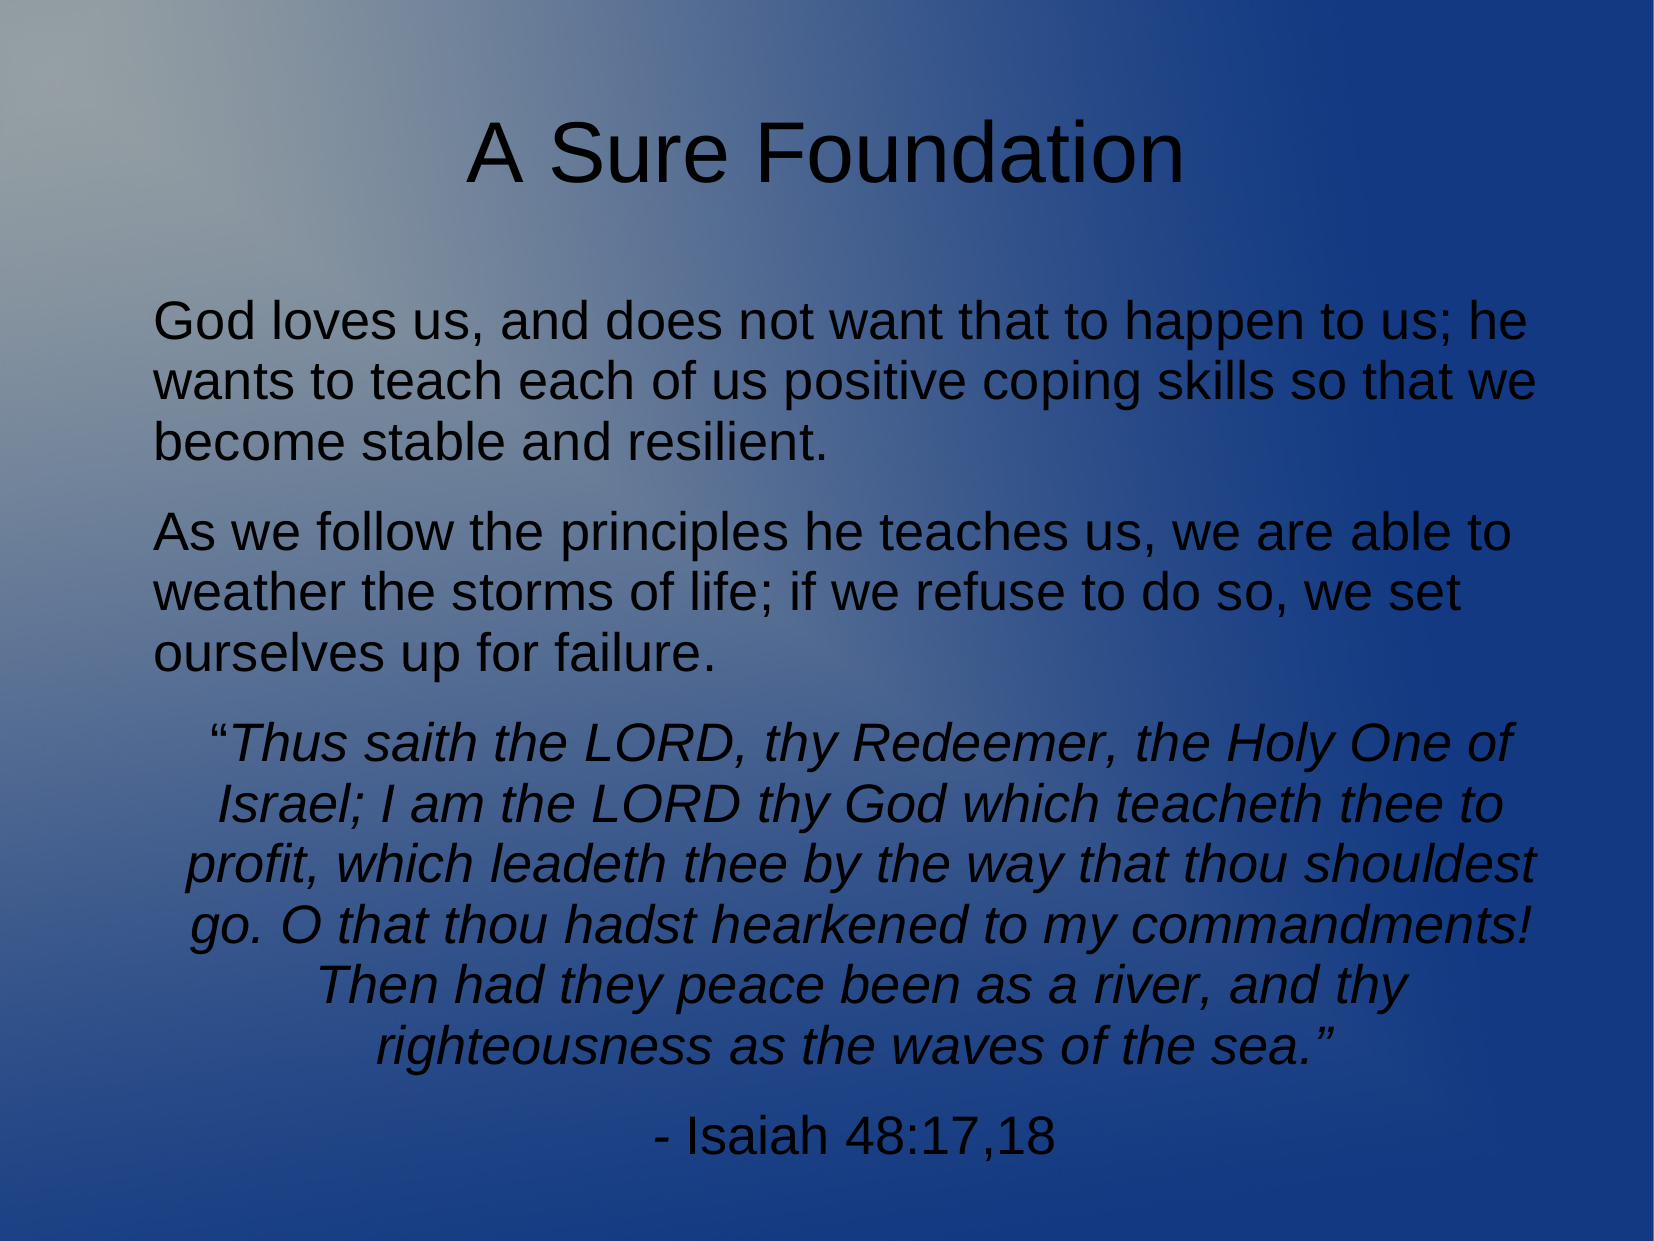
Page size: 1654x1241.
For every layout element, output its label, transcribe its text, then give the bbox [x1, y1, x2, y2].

title A Sure Foundation [82, 49, 1571, 257]
picture [0, 0, 1654, 1241]
list God loves us, and does not want that to happen to us; he wants to teach each of us positive coping skills so that we become stable and resilient. As we follow the principles he teaches us, we are able to weather the storms of life; if we refuse to do so, we set ourselves up for failure. “Thus saith the LORD, thy Redeemer, the Holy One of Israel; I am the LORD thy God which teacheth thee to profit, which leadeth thee by the way that thou shouldest go. O that thou hadst hearkened to my commandments! Then had they peace been as a river, and thy righteousness as the waves of the sea.” - Isaiah 48:17,18 [82, 290, 1571, 1241]
